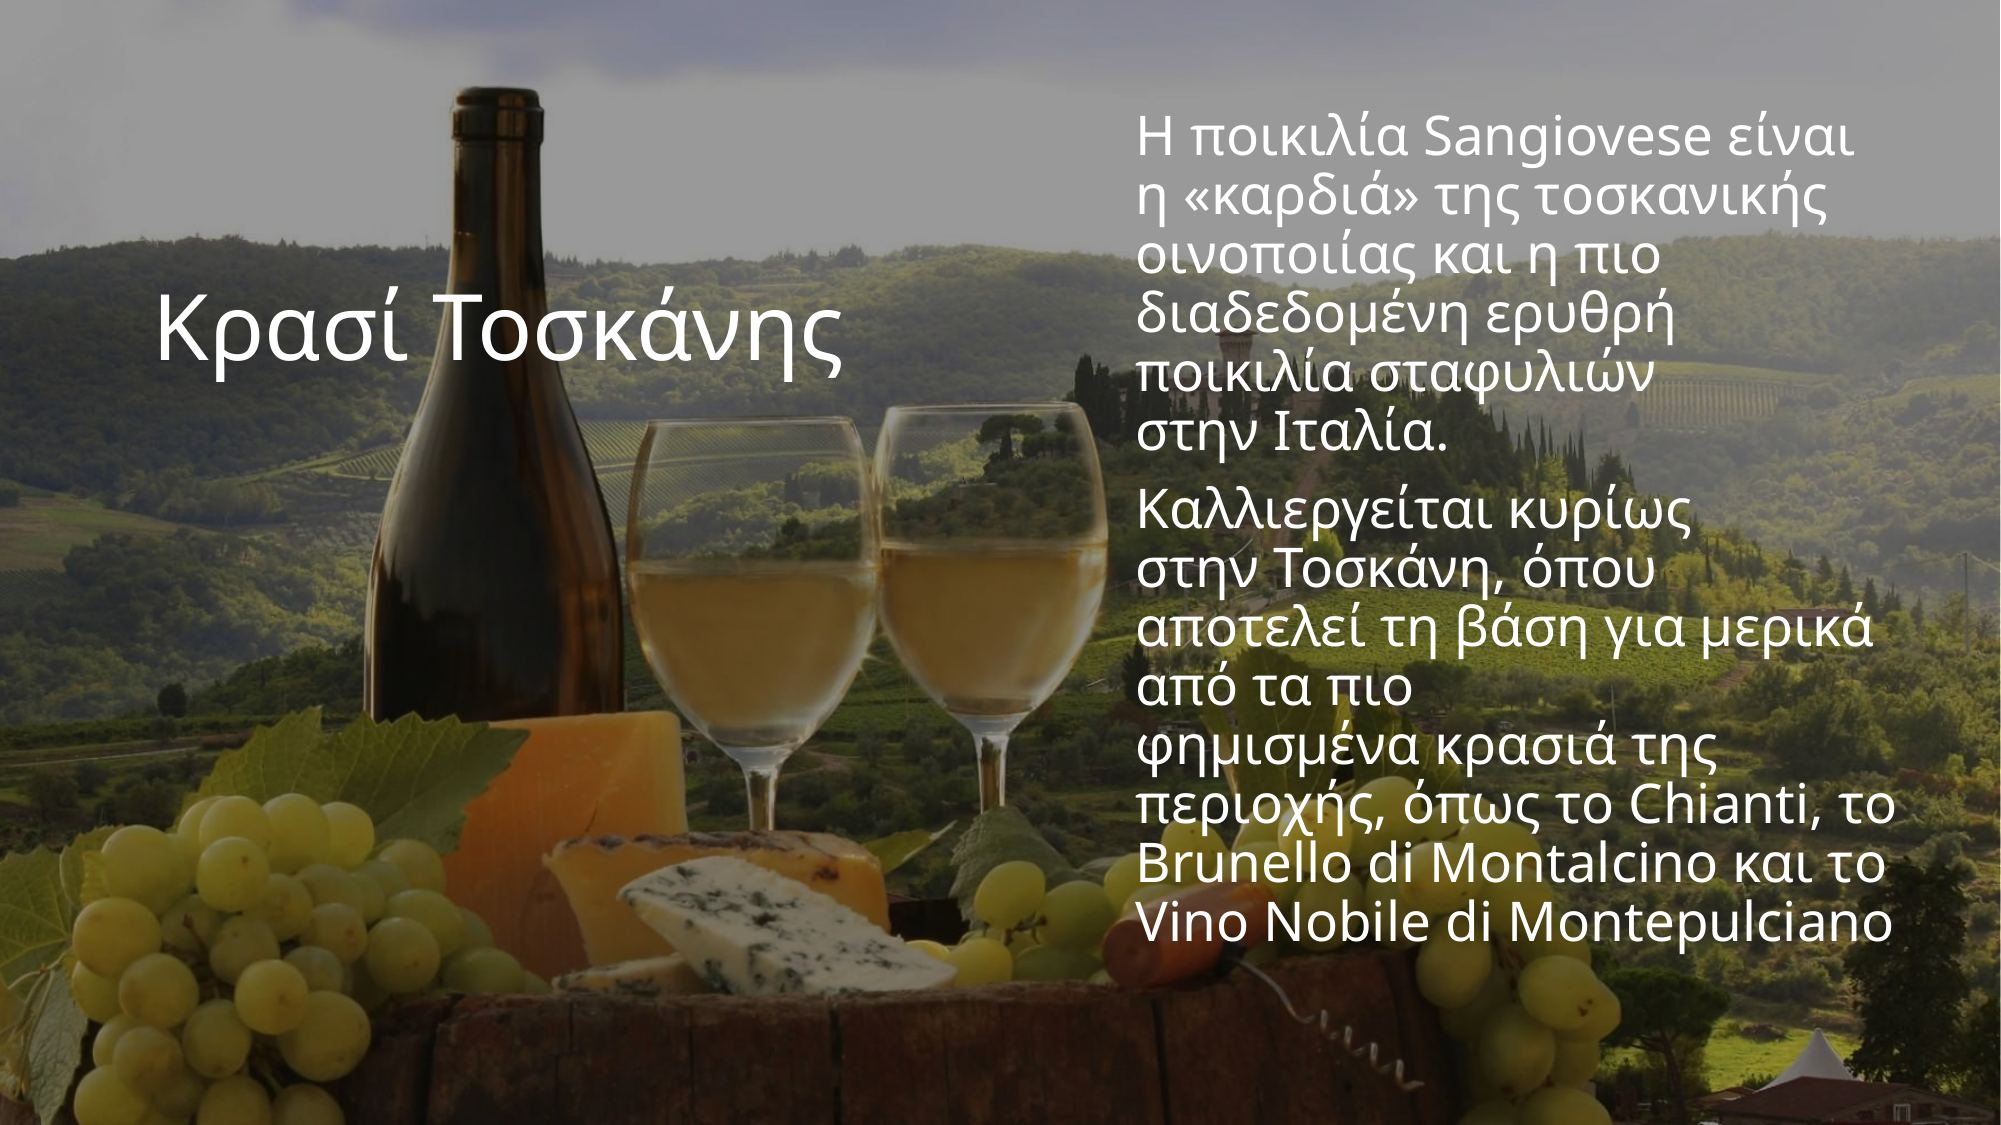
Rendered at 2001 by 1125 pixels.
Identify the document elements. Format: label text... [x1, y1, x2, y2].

list Η ποικιλία Sangiovese είναι η «καρδιά» της τοσκανικής οινοποιίας και η πιο διαδεδομένη ερυθρή ποικιλία σταφυλιών στην Ιταλία. Καλλιεργείται κυρίως στην Τοσκάνη, όπου αποτελεί τη βάση για μερικά από τα πιο φημισμένα κρασιά της περιοχής, όπως το Chianti, το Brunello di Montalcino και το Vino Nobile di Montepulciano [1120, 100, 1916, 1019]
picture [0, 0, 2000, 1125]
title Κρασί Τοσκάνης [137, 274, 984, 943]
